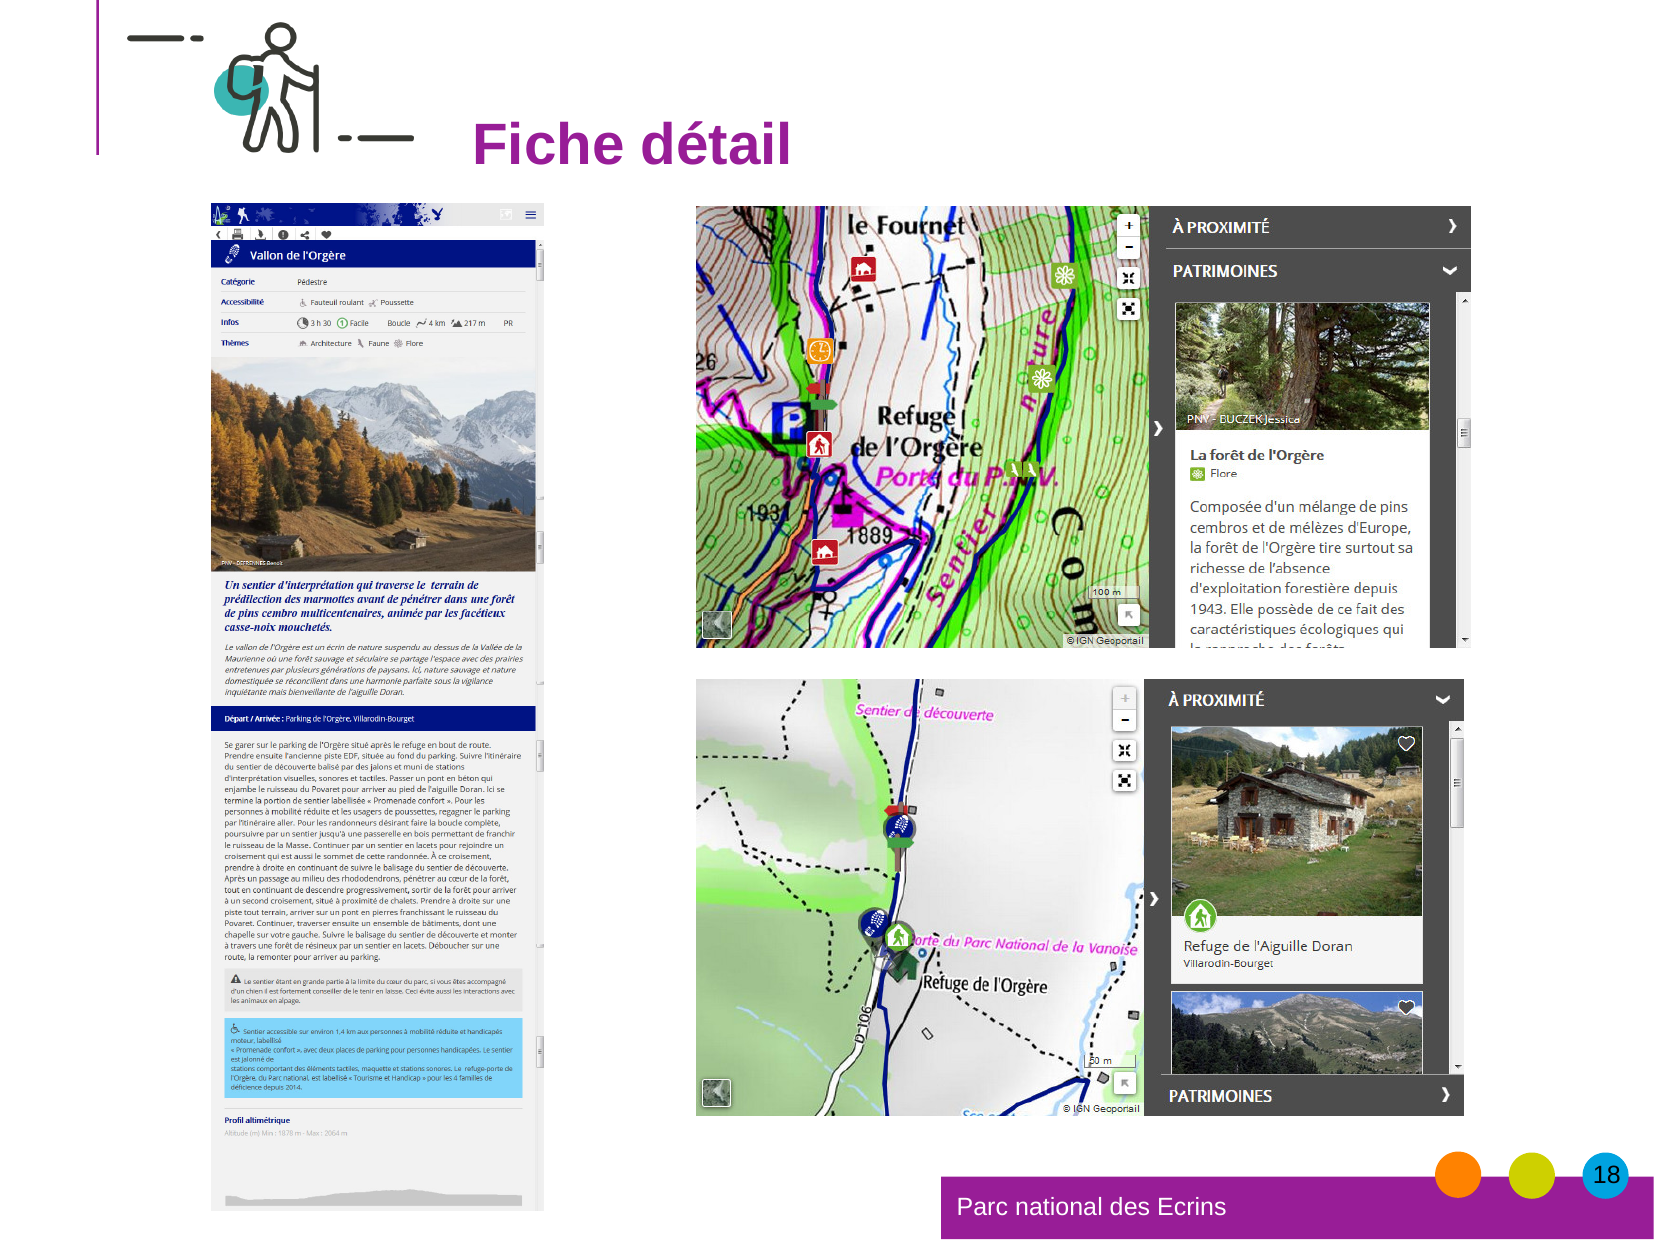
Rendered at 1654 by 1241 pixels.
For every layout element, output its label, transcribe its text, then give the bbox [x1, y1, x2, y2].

picture [696, 206, 1471, 650]
title Fiche détail [472, 29, 1241, 178]
picture [696, 679, 1464, 1118]
picture [211, 203, 544, 1211]
picture [127, 22, 414, 153]
